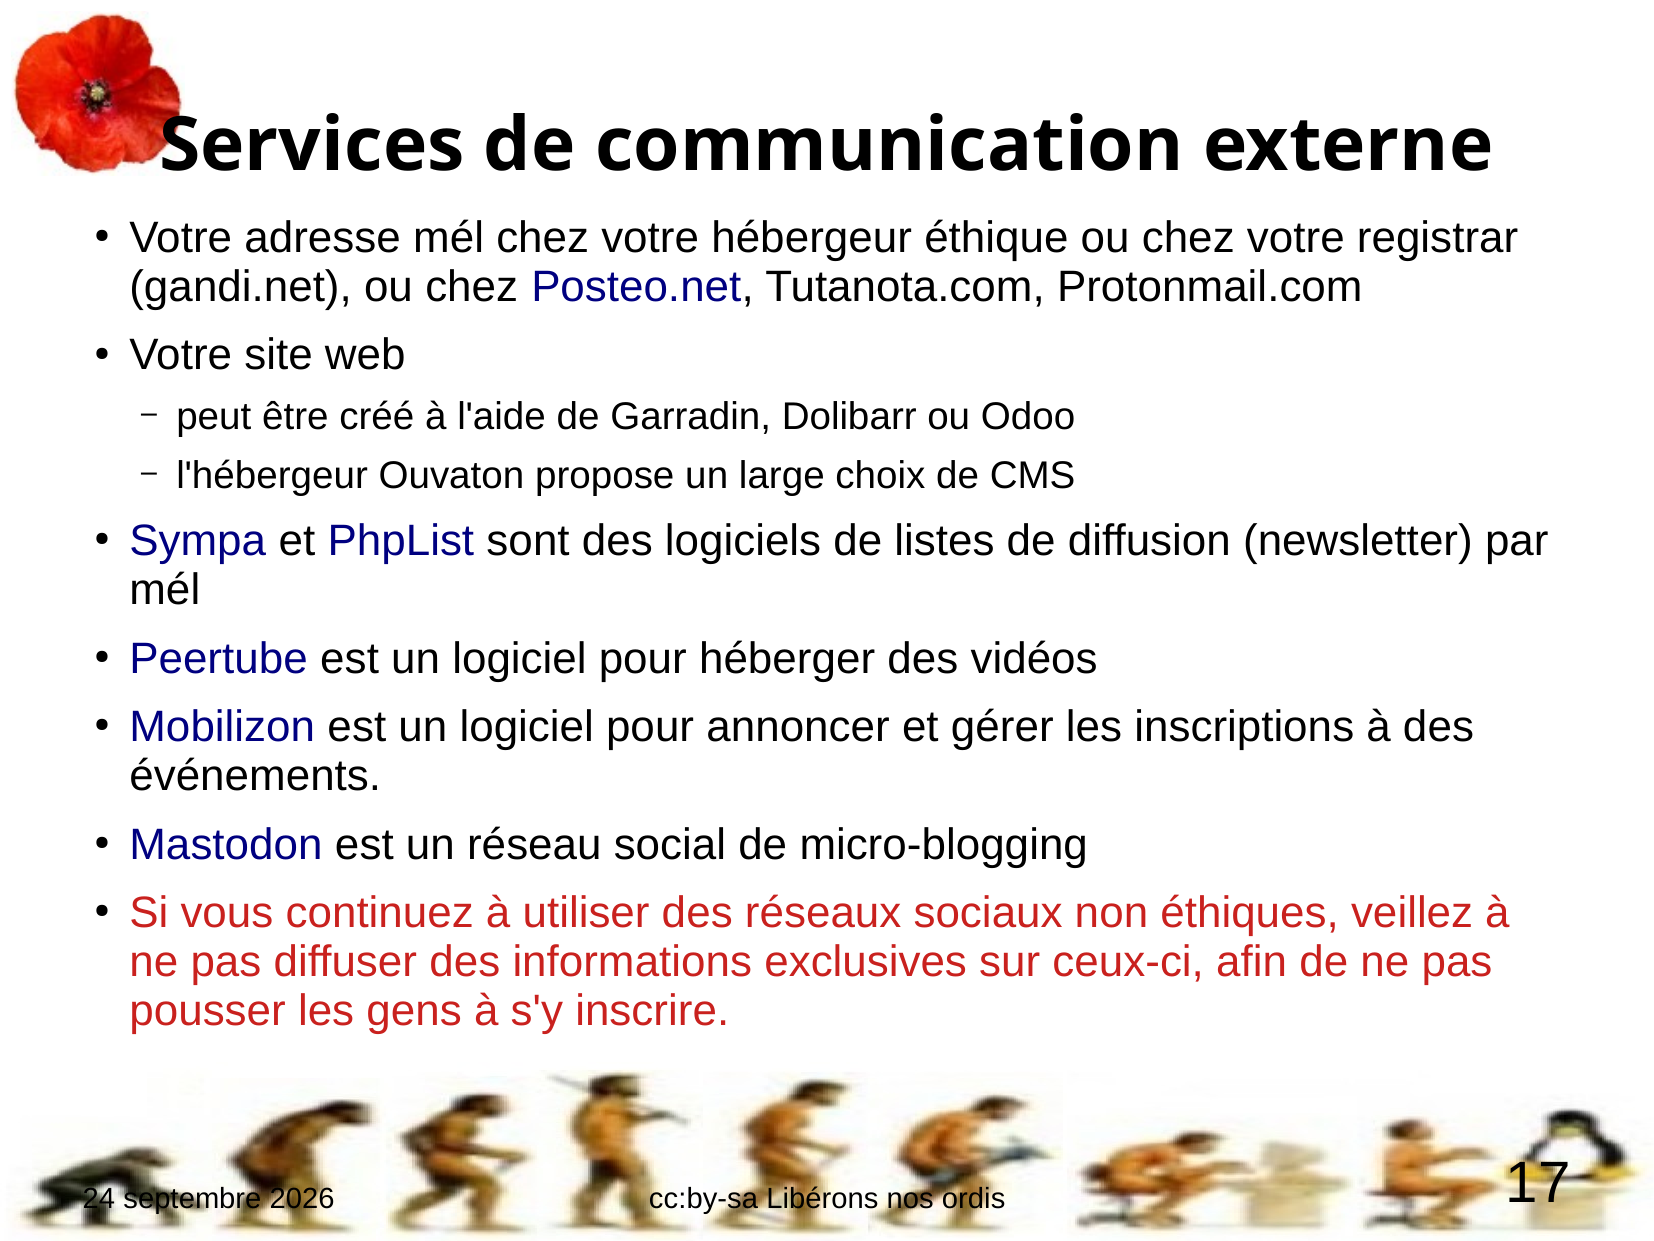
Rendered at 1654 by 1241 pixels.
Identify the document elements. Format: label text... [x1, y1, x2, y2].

picture [0, 1062, 1654, 1241]
list Votre adresse mél chez votre hébergeur éthique ou chez votre registrar (gandi.net), ou chez Posteo.net, Tutanota.com, Protonmail.com Votre site web peut être créé à l'aide de Garradin, Dolibarr ou Odoo l'hébergeur Ouvaton propose un large choix de CMS Sympa et PhpList sont des logiciels de listes de diffusion (newsletter) par mél Peertube est un logiciel pour héberger des vidéos Mobilizon est un logiciel pour annoncer et gérer les inscriptions à des événements. Mastodon est un réseau social de micro-blogging Si vous continuez à utiliser des réseaux sociaux non éthiques, veillez à ne pas diffuser des informations exclusives sur ceux-ci, afin de ne pas pousser les gens à s'y inscrire. [82, 212, 1571, 1052]
picture [11, 11, 185, 176]
title Services de communication externe [82, 82, 1571, 201]
